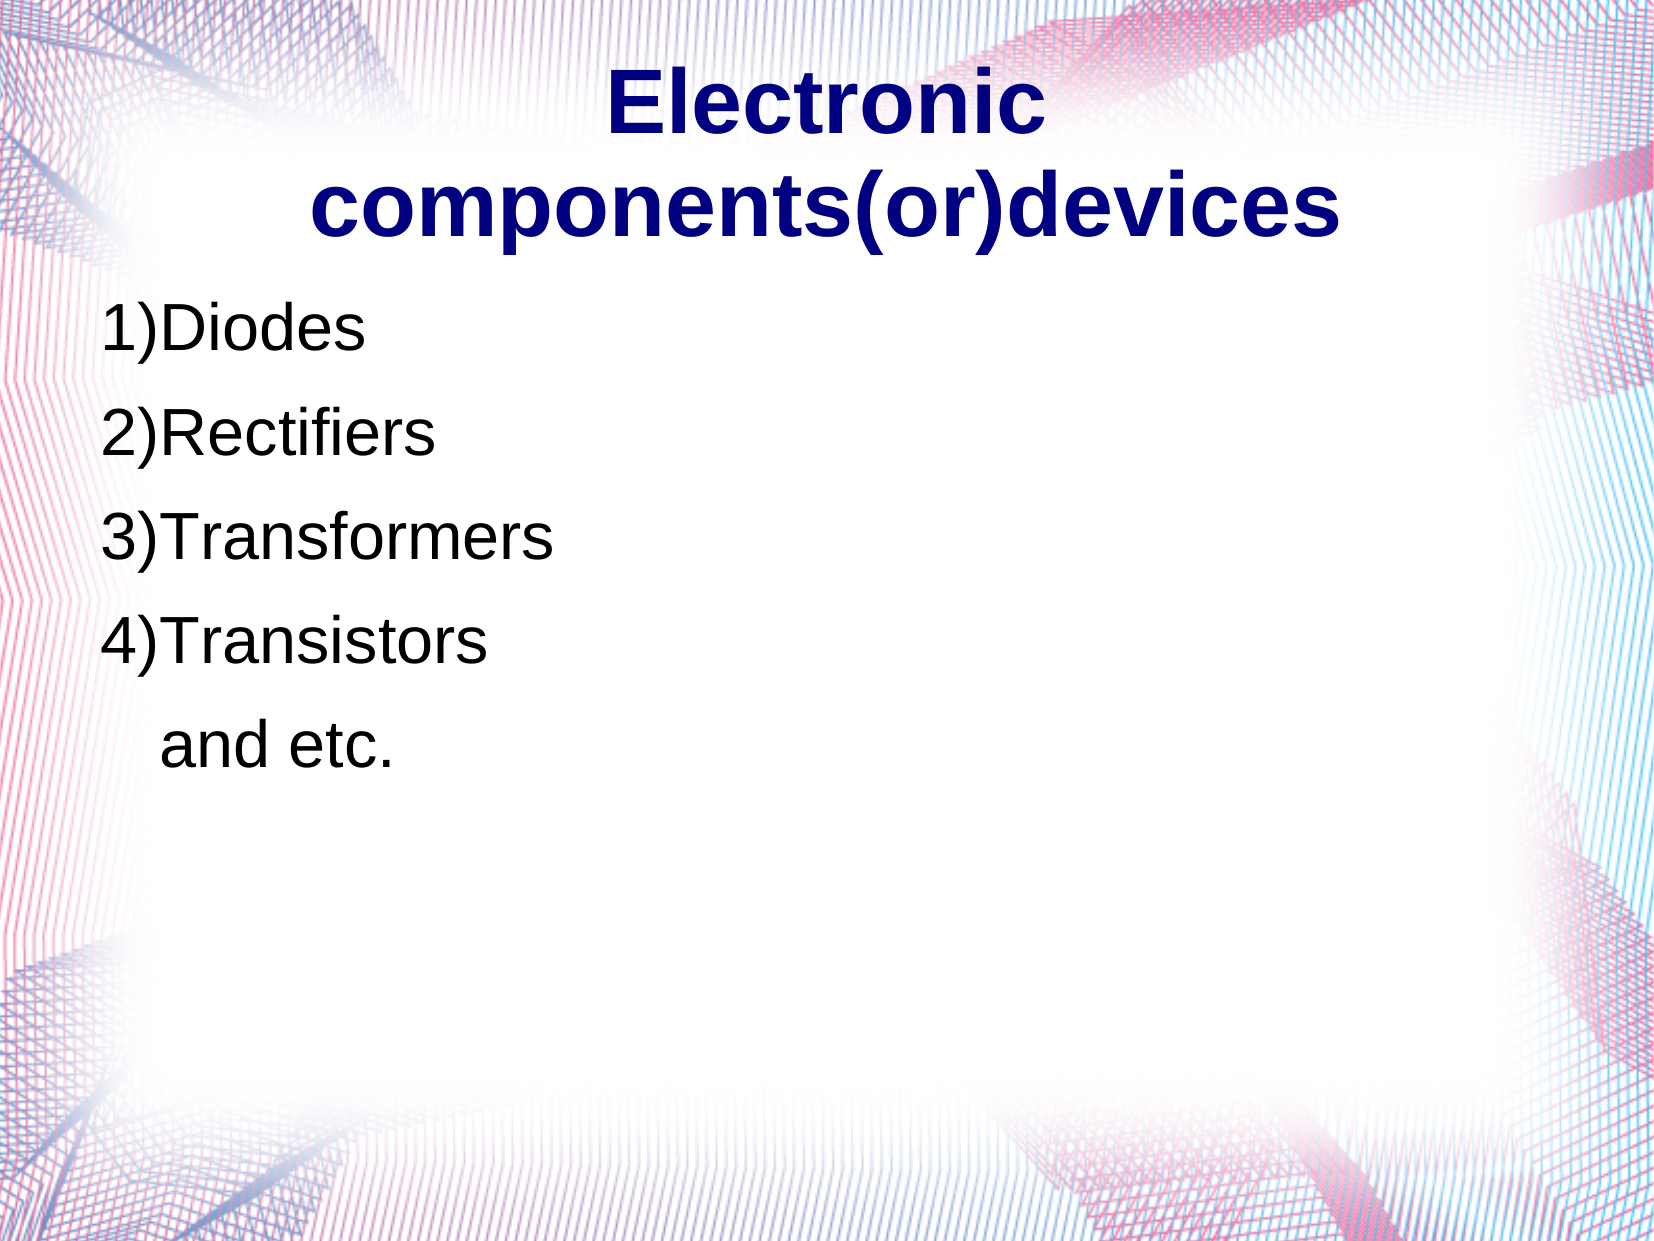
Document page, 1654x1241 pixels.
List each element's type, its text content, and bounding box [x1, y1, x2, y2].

picture [0, 0, 1654, 1241]
list Diodes Rectifiers Transformers Transistors and etc. [82, 290, 1571, 1094]
title Electronic components(or)devices [82, 49, 1571, 257]
